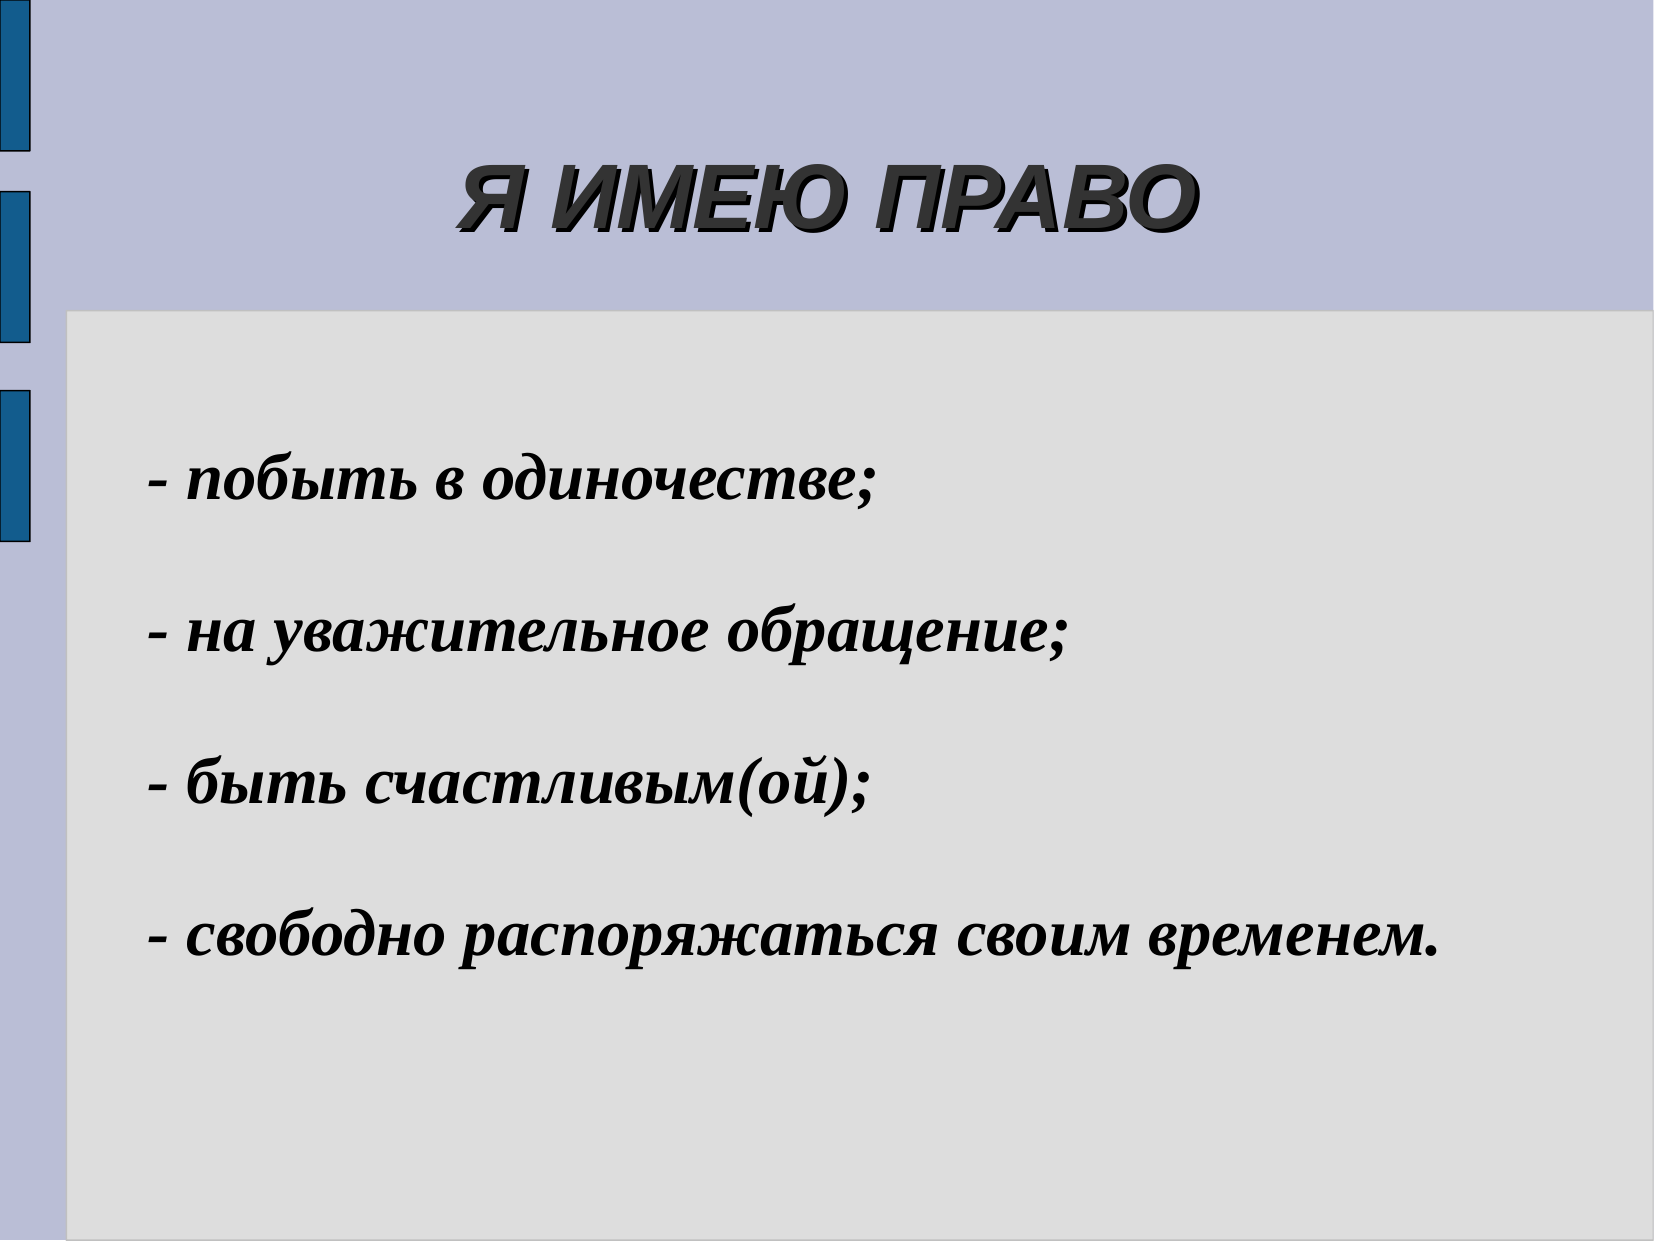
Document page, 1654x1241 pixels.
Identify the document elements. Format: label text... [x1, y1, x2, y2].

title Я ИМЕЮ ПРАВО [121, 98, 1534, 291]
list - побыть в одиночестве; - на уважительное обращение; - быть счастливым(ой); - свободно распоряжаться своим временем. [147, 354, 1560, 1159]
